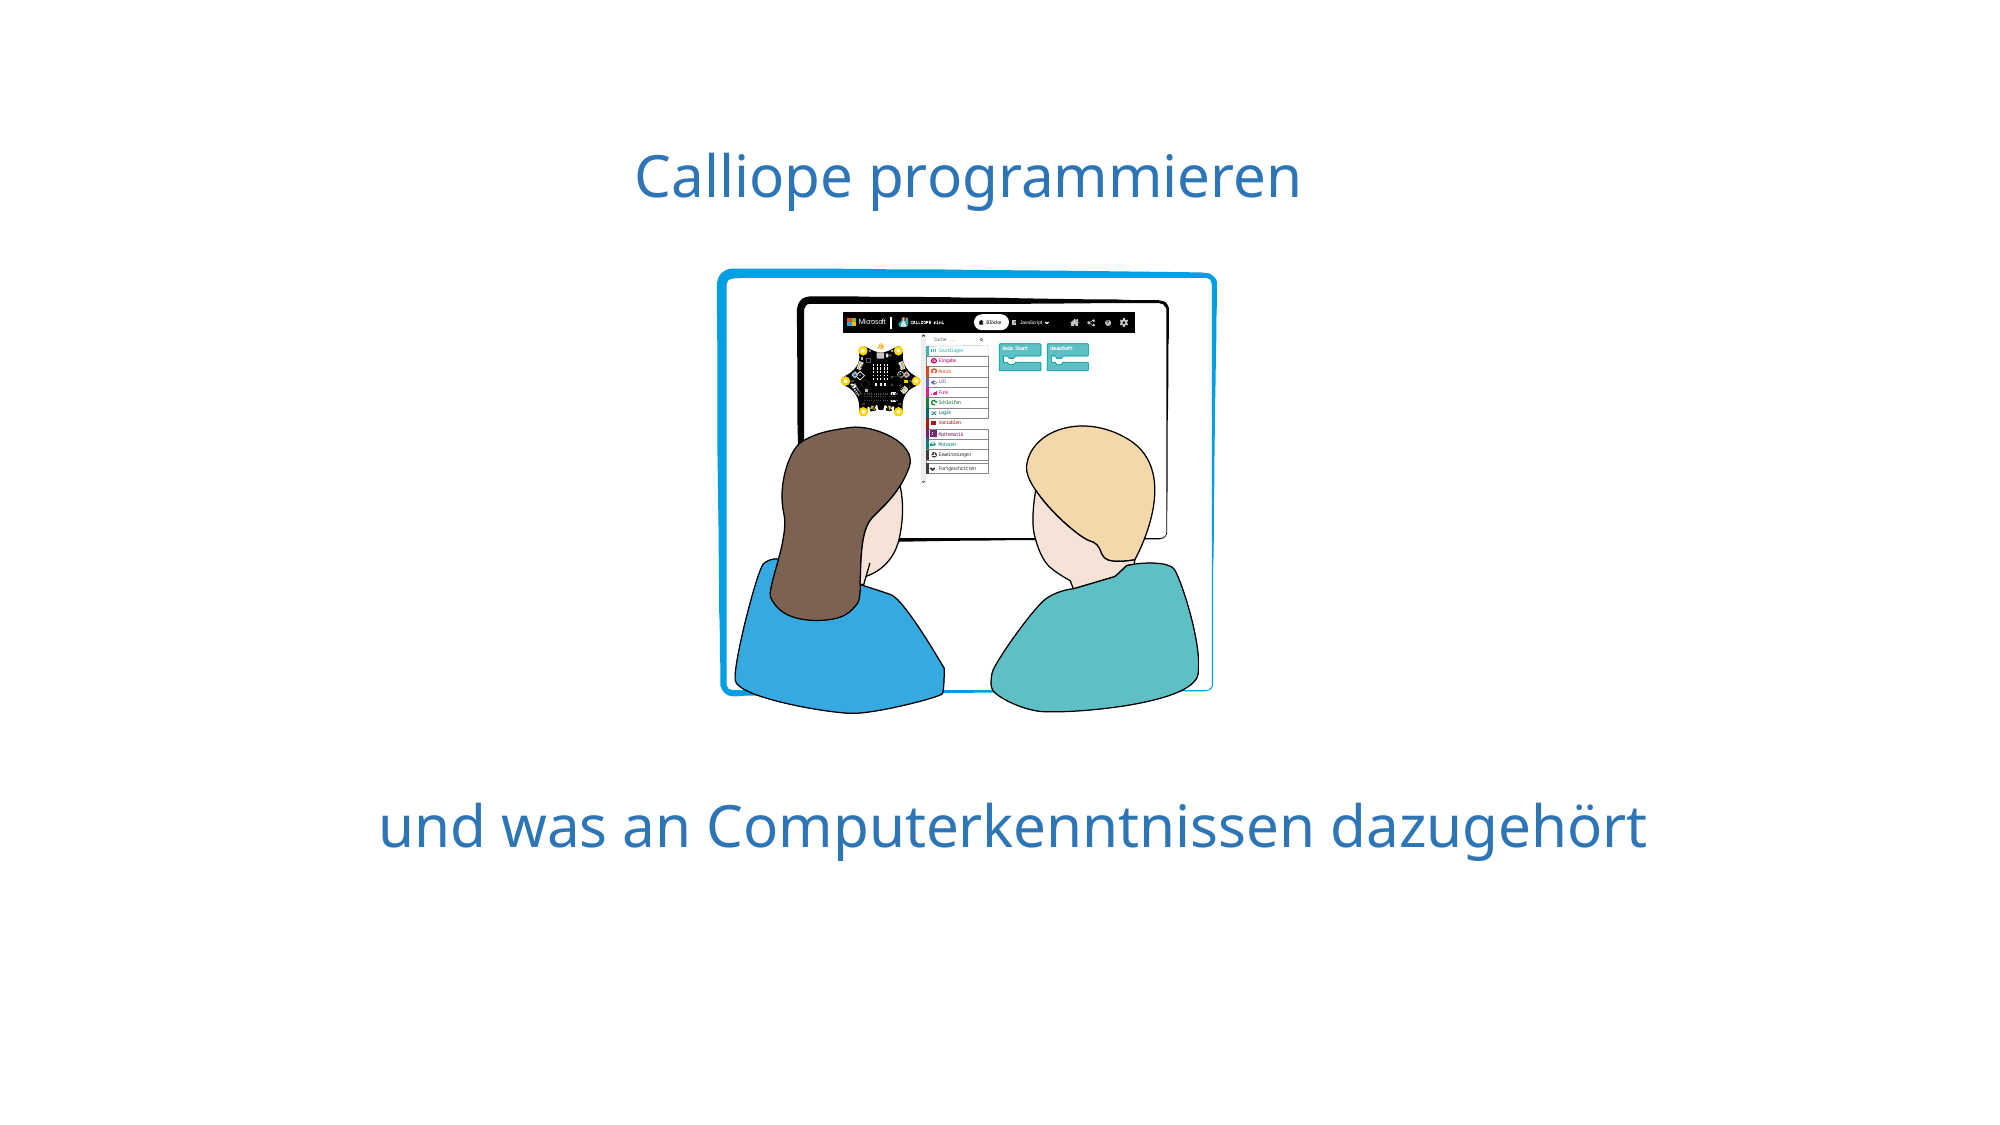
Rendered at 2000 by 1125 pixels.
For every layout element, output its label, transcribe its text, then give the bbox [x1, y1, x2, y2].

picture [727, 279, 1217, 715]
text_box und was an Computerkenntnissen dazugehört [348, 777, 1592, 857]
picture [887, 268, 1217, 278]
picture [716, 341, 729, 697]
picture [716, 268, 727, 281]
text_box Calliope programmieren [620, 128, 1289, 207]
